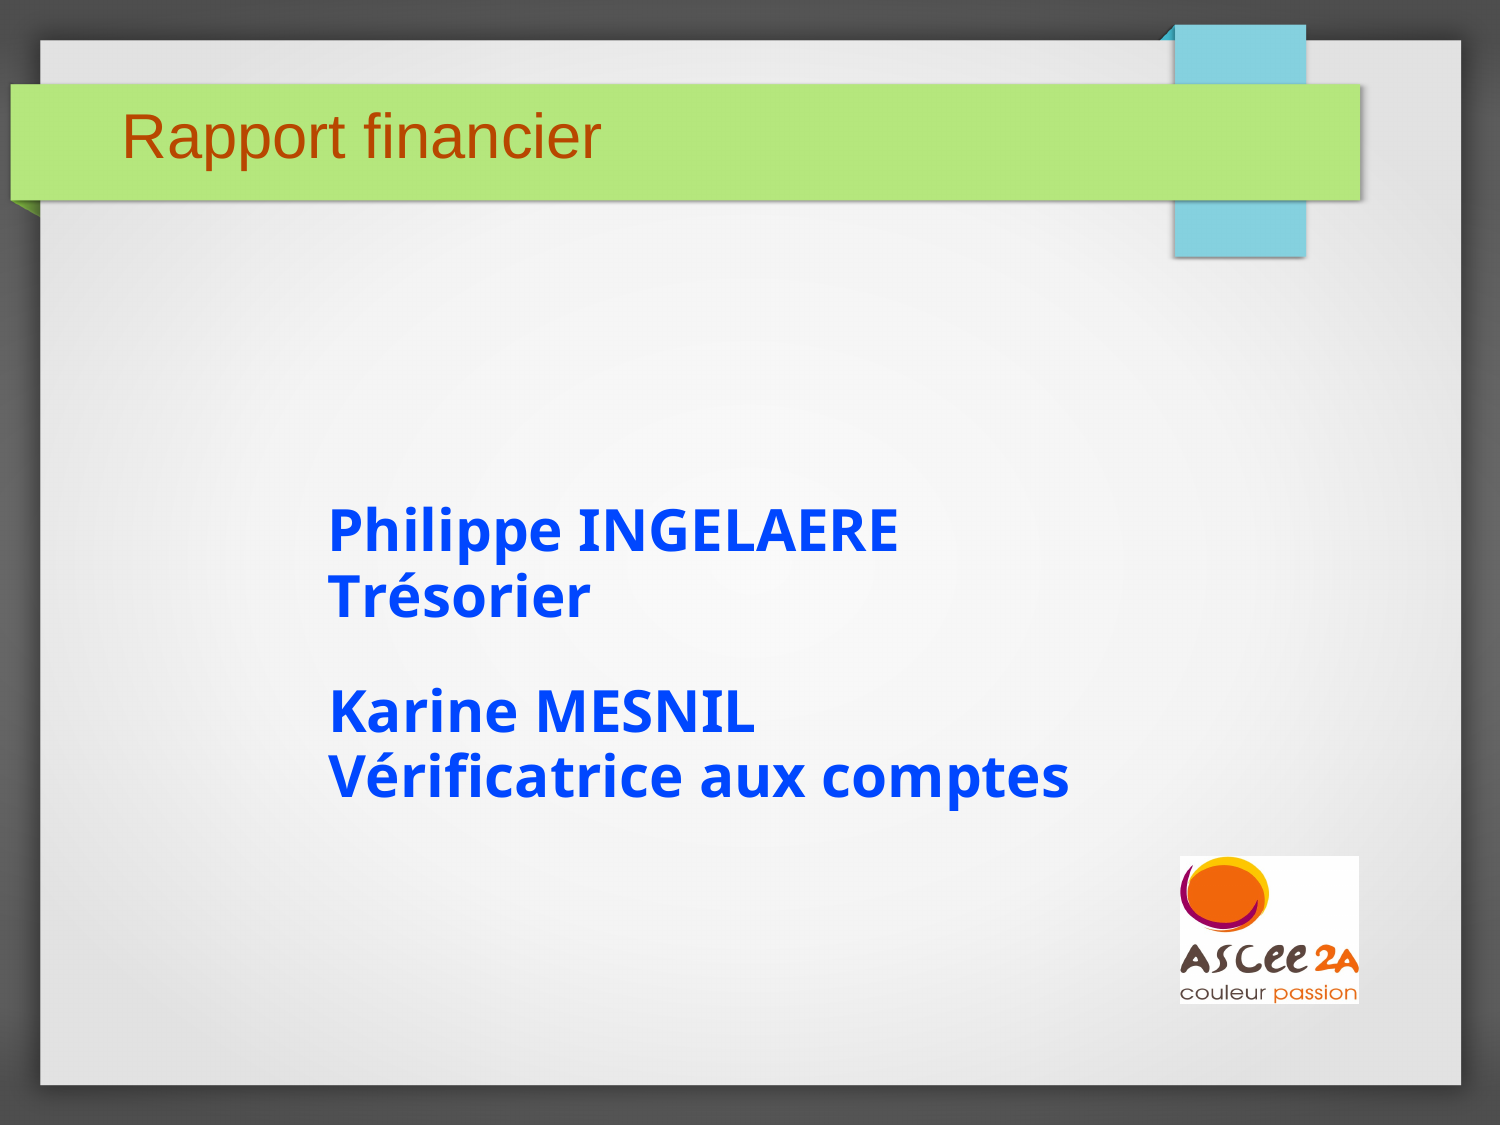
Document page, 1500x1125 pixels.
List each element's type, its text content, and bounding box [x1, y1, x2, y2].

text_box Philippe INGELAERE Trésorier [291, 491, 993, 638]
picture [0, 0, 1500, 1125]
text_box Karine MESNIL Vérificatrice aux comptes [292, 673, 1252, 875]
title Rapport financier [106, 0, 1382, 293]
